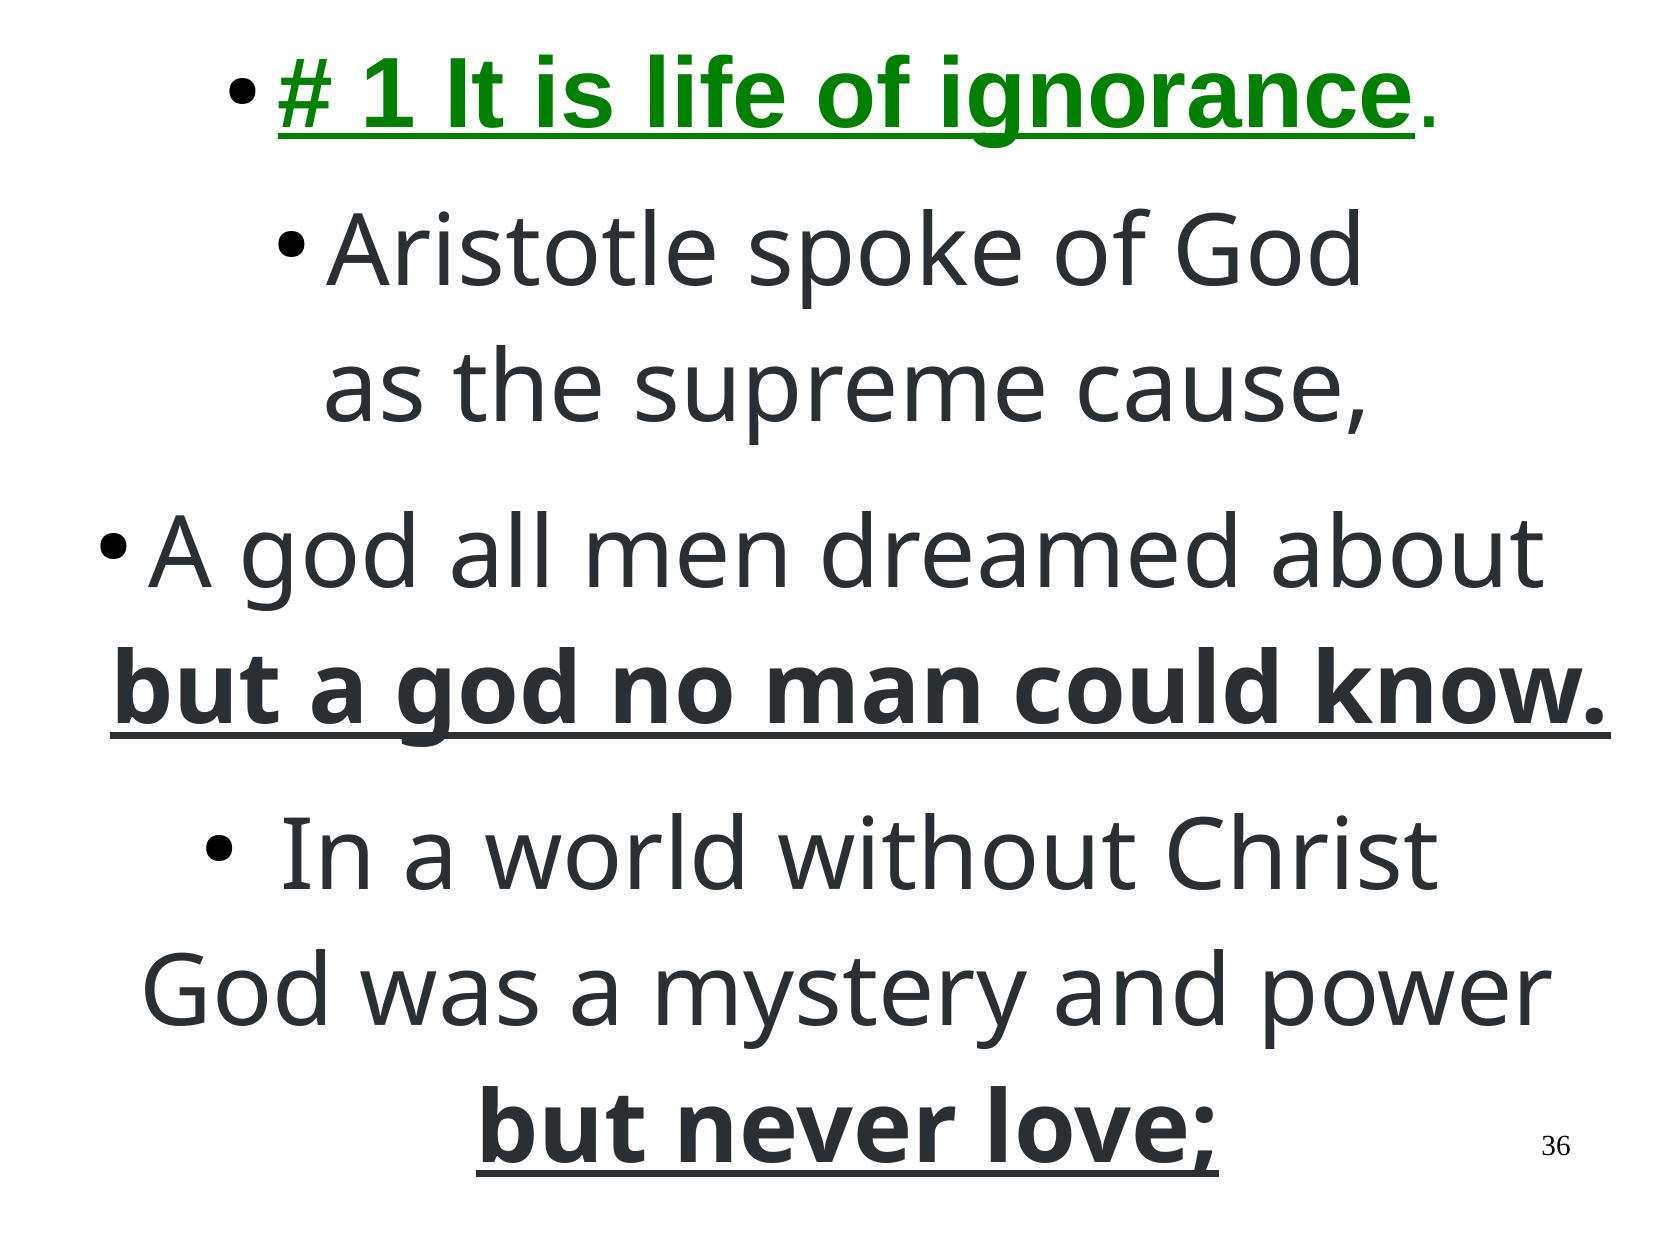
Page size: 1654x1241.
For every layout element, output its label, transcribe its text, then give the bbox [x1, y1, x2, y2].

list # 1 It is life of ignorance. Aristotle spoke of God as the supreme cause, A god all men dreamed about but a god no man could know. In a world without Christ God was a mystery and power but never love; [37, 37, 1613, 1238]
